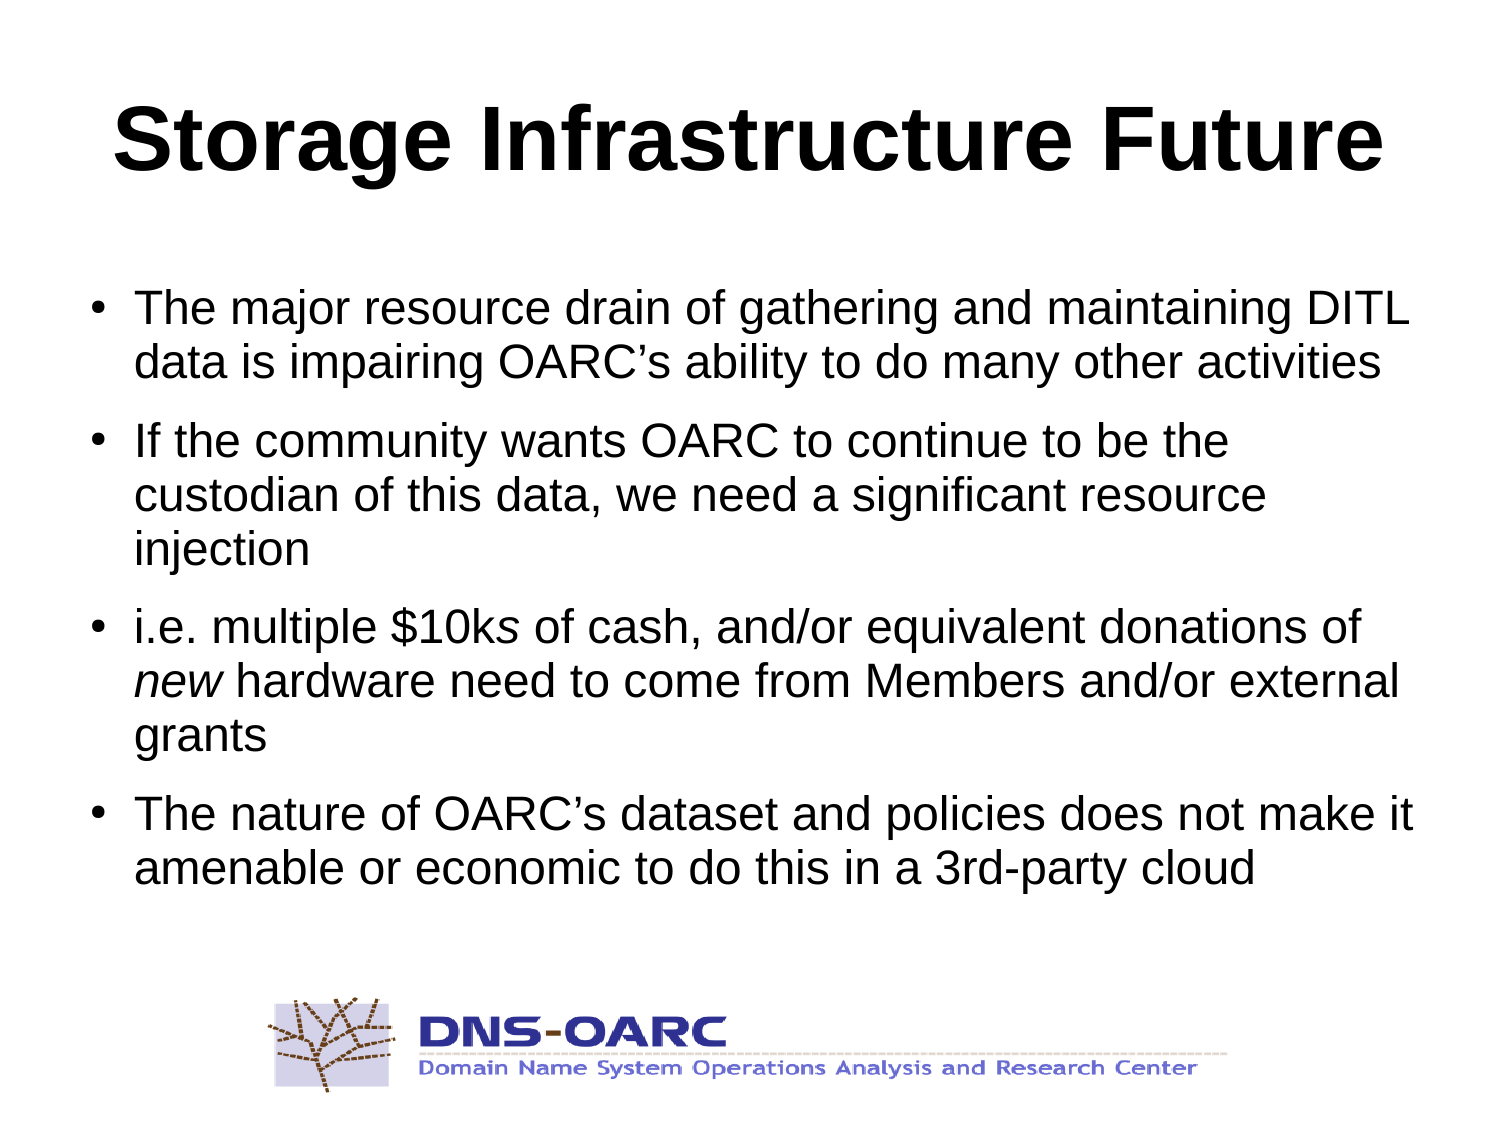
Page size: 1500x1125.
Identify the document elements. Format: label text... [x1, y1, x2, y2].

list The major resource drain of gathering and maintaining DITL data is impairing OARC’s ability to do many other activities If the community wants OARC to continue to be the custodian of this data, we need a significant resource injection i.e. multiple $10ks of cash, and/or equivalent donations of new hardware need to come from Members and/or external grants The nature of OARC’s dataset and policies does not make it amenable or economic to do this in a 3rd-party cloud [75, 280, 1425, 934]
picture [214, 991, 1259, 1099]
title Storage Infrastructure Future [75, 44, 1425, 233]
